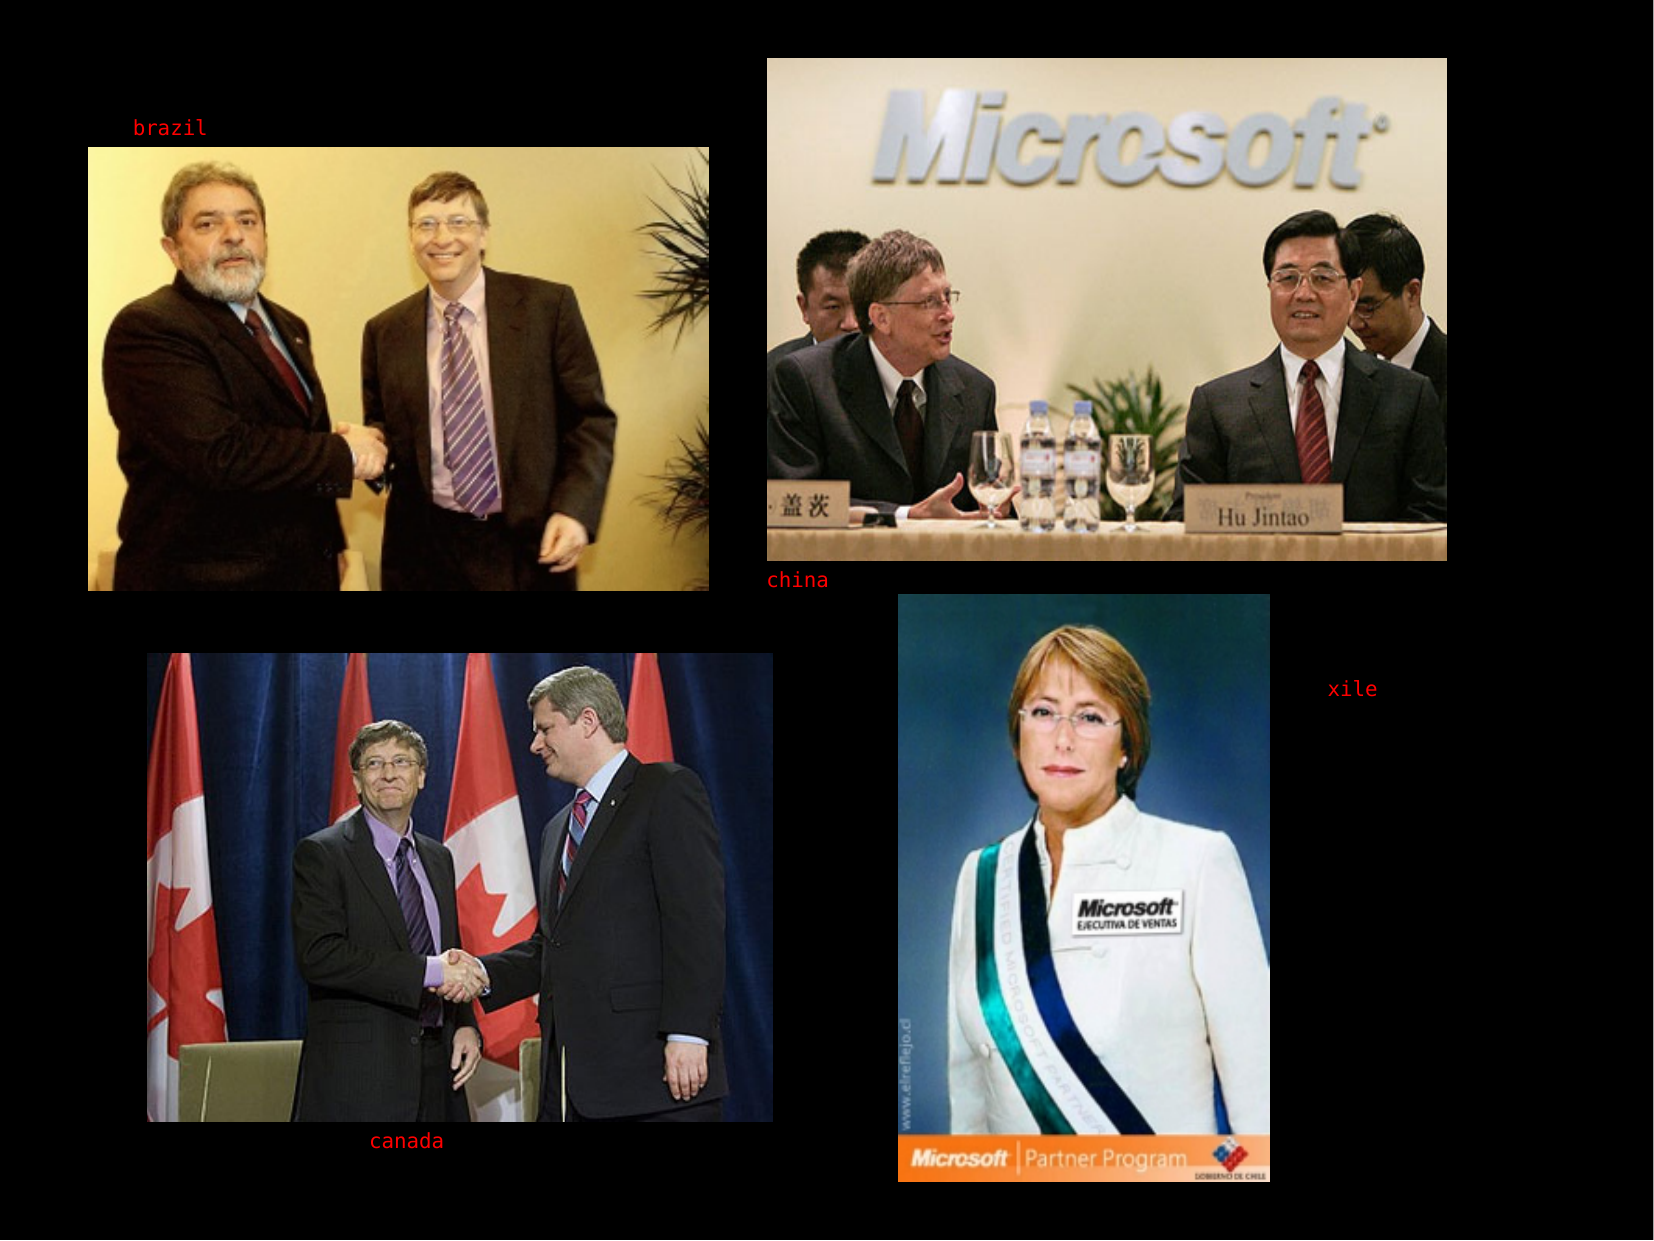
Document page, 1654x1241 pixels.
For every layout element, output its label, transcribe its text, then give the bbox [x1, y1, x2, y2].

text_box canada [354, 1122, 459, 1162]
picture [898, 594, 1270, 1182]
picture [767, 58, 1447, 562]
picture [88, 147, 709, 591]
text_box xile [1312, 669, 1393, 709]
text_box china [751, 561, 844, 601]
text_box brazil [118, 108, 223, 148]
picture [147, 653, 773, 1123]
